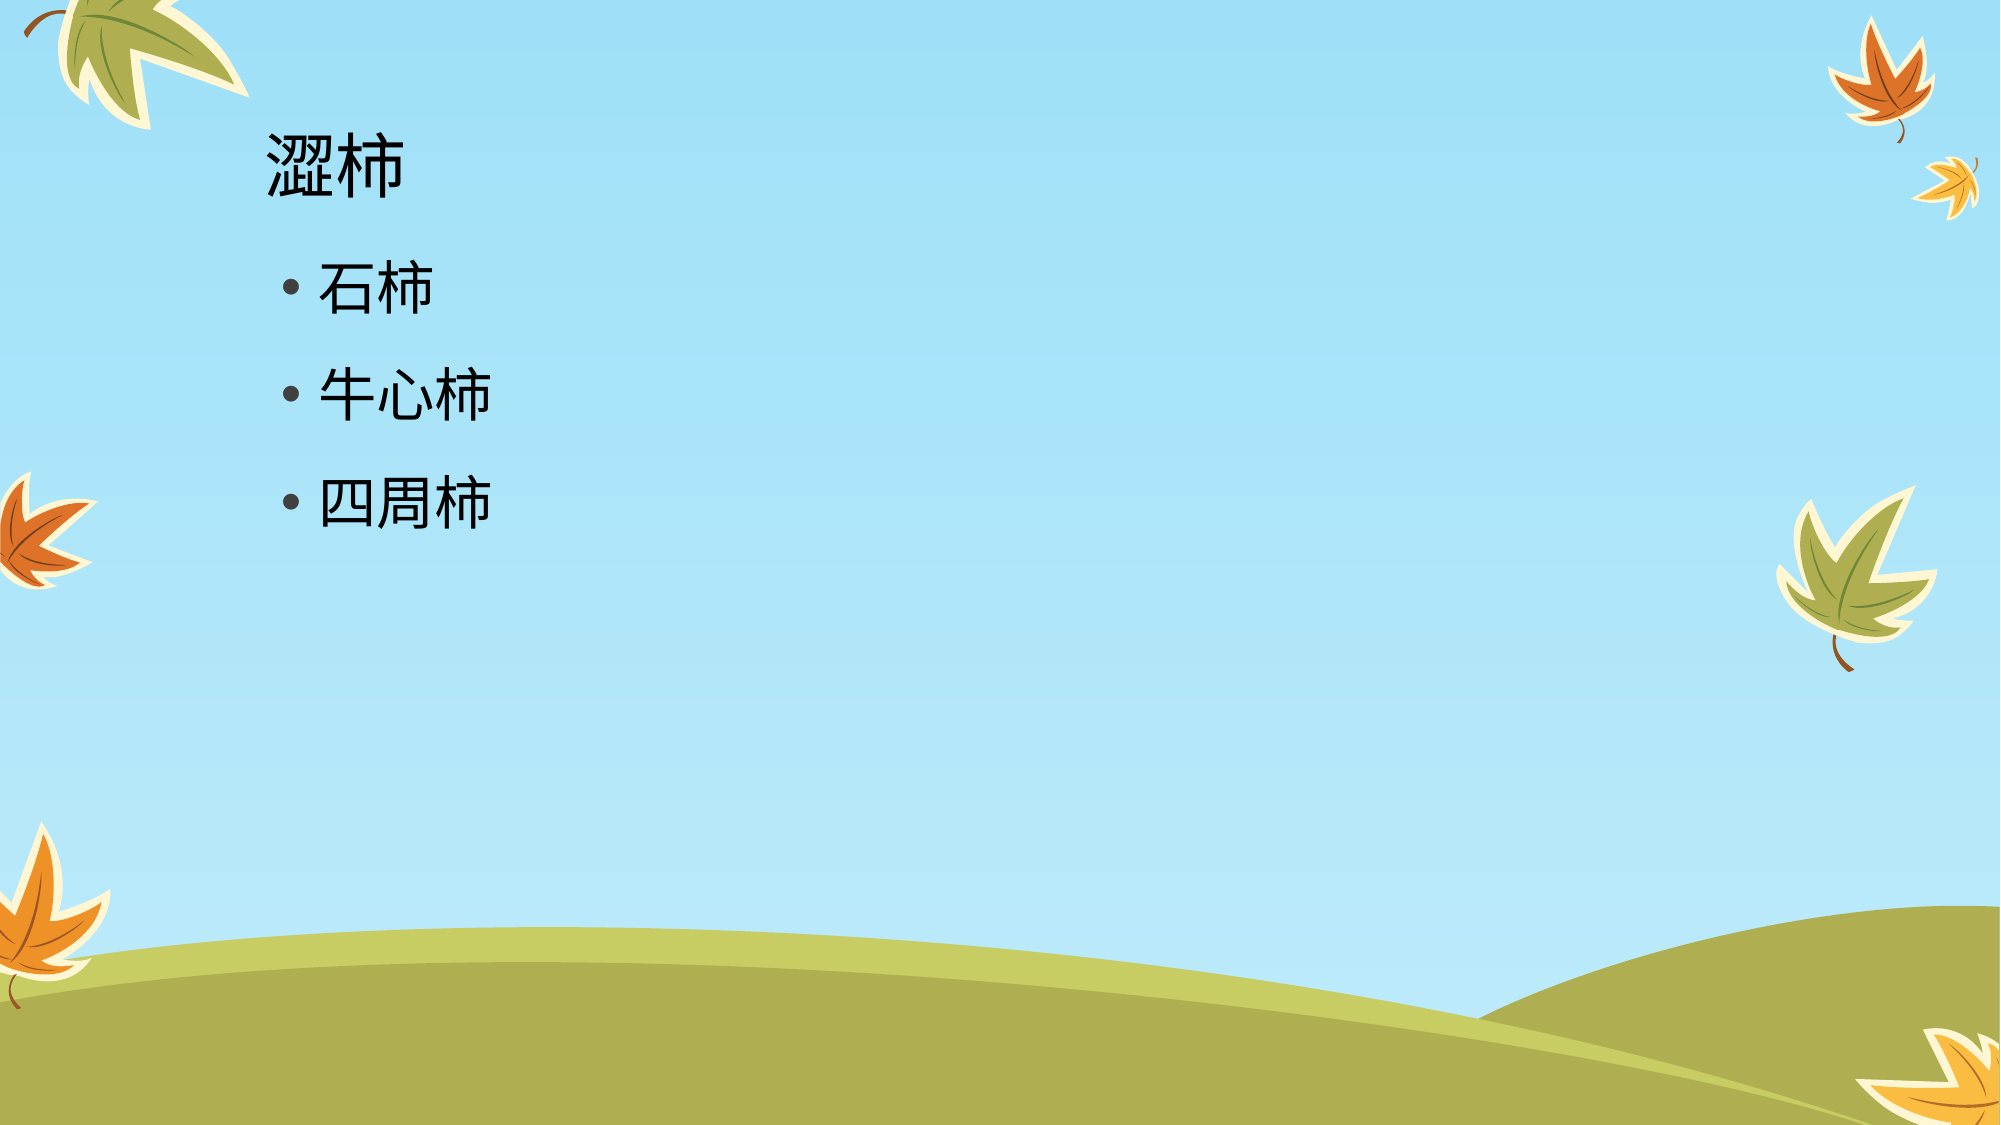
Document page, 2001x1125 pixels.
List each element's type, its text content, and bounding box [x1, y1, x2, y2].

list 石柿 牛心柿 四周柿 [250, 243, 1750, 926]
title 澀柿 [249, 12, 1749, 216]
